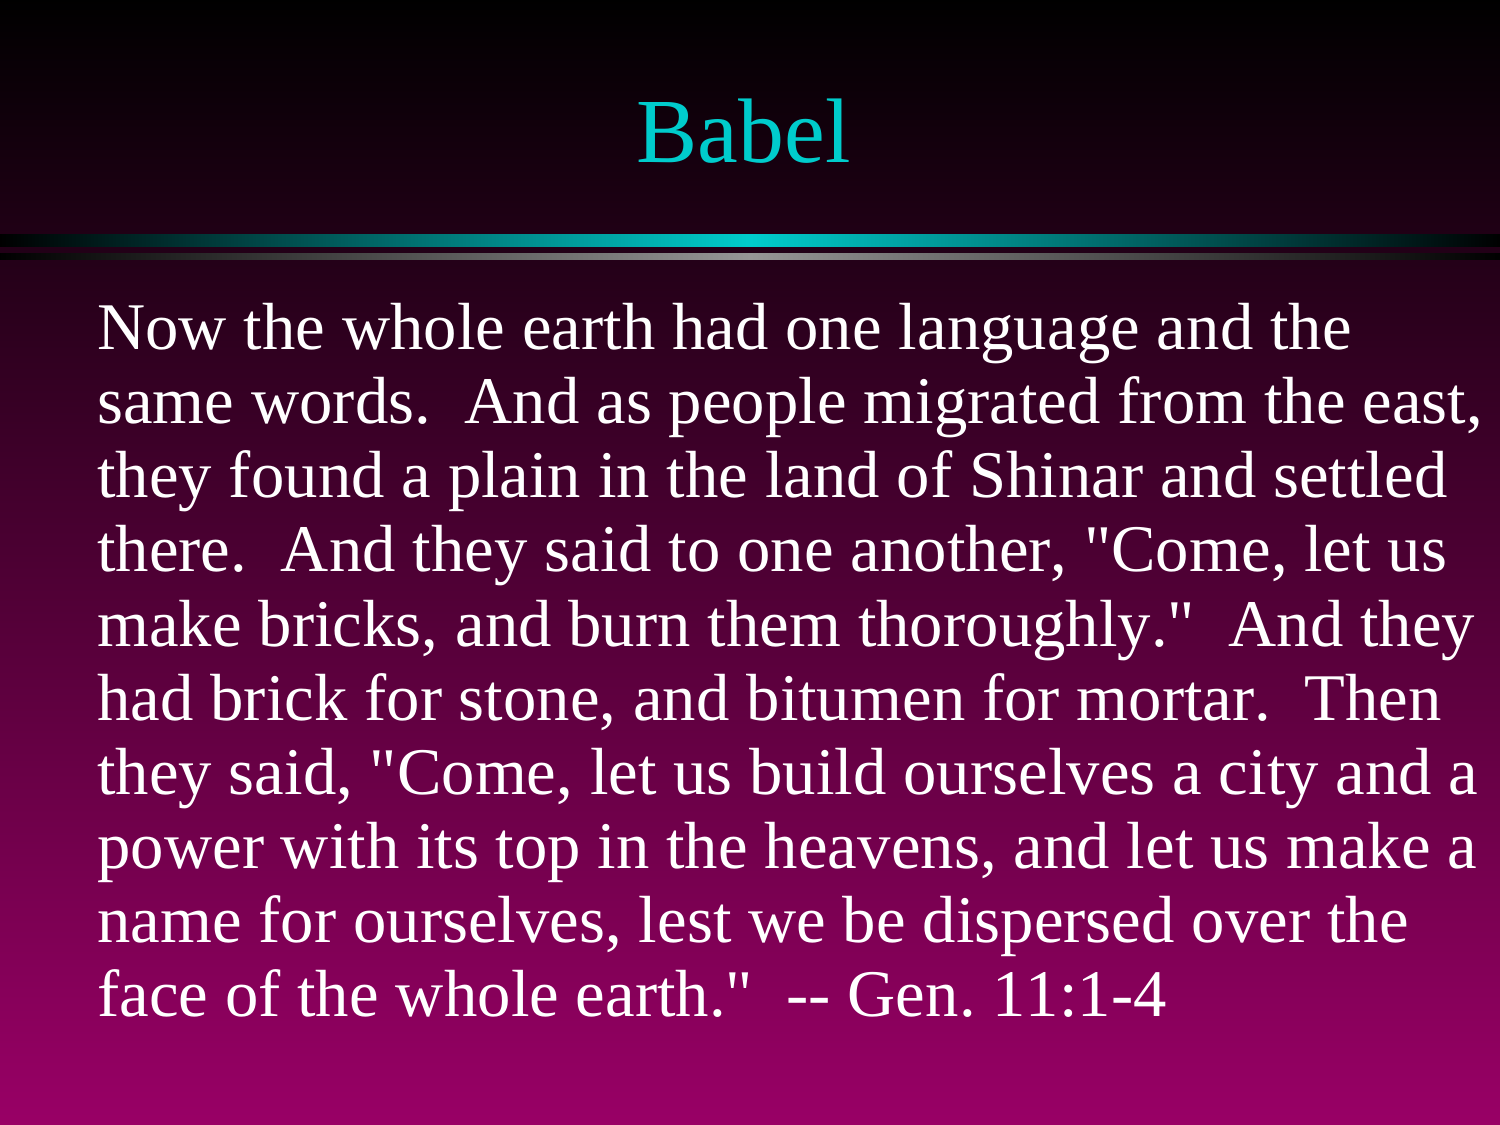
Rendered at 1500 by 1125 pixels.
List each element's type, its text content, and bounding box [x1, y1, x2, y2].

title Babel [99, 37, 1388, 225]
text_box Now the whole earth had one language and the same words. And as people migrated from the east, they found a plain in the land of Shinar and settled there. And they said to one another, "Come, let us make bricks, and burn them thoroughly." And they had brick for stone, and bitumen for mortar. Then they said, "Come, let us build ourselves a city and a power with its top in the heavens, and let us make a name for ourselves, lest we be dispersed over the face of the whole earth." -- Gen. 11:1-4 [82, 282, 1500, 1039]
